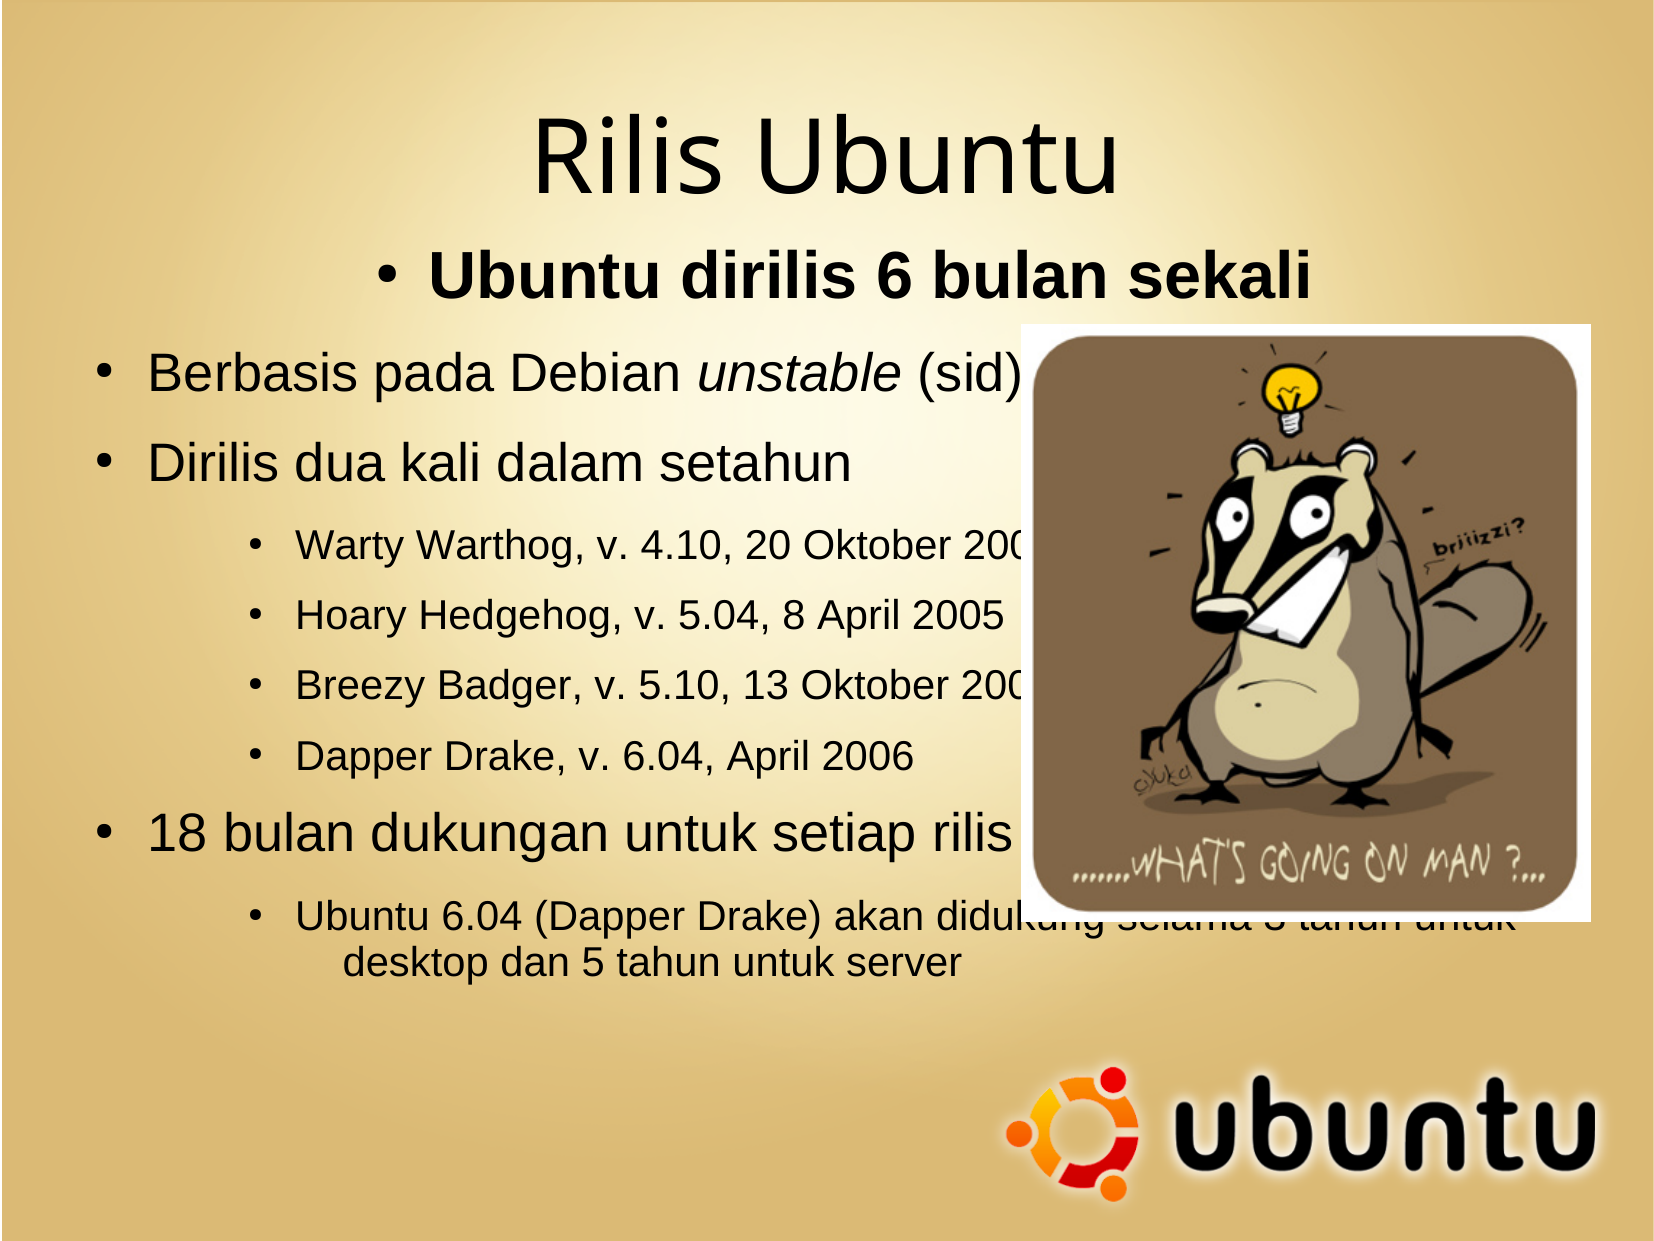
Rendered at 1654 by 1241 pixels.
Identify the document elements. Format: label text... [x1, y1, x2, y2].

list Ubuntu dirilis 6 bulan sekali Berbasis pada Debian unstable (sid) Dirilis dua kali dalam setahun Warty Warthog, v. 4.10, 20 Oktober 2004 Hoary Hedgehog, v. 5.04, 8 April 2005 Breezy Badger, v. 5.10, 13 Oktober 2005 Dapper Drake, v. 6.04, April 2006 18 bulan dukungan untuk setiap rilis Ubuntu 6.04 (Dapper Drake) akan didukung selama 3 tahun untuk desktop dan 5 tahun untuk server [59, 237, 1595, 1057]
title Rilis Ubuntu [82, 49, 1571, 237]
picture [2, 0, 1654, 1241]
